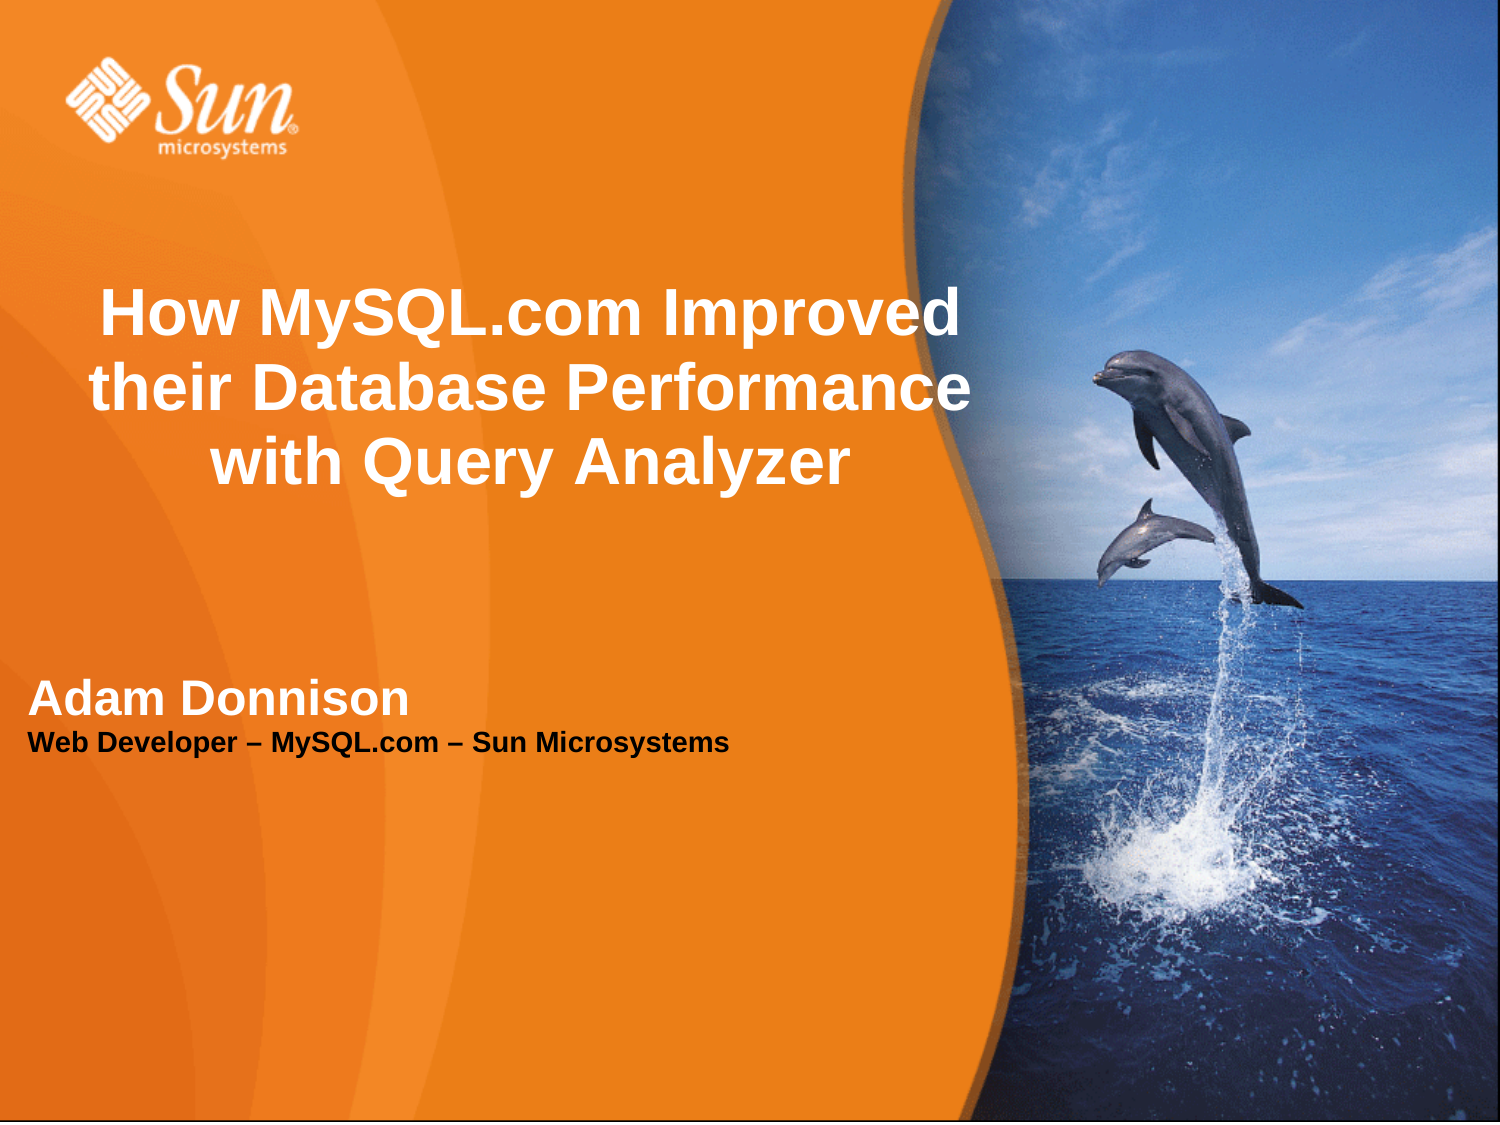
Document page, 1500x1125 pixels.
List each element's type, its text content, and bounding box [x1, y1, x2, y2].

text_box How MySQL.com Improved their Database Performance with Query Analyzer [0, 267, 1063, 507]
picture [0, 0, 1500, 1123]
text_box Adam Donnison Web Developer – MySQL.com – Sun Microsystems [12, 662, 1038, 767]
